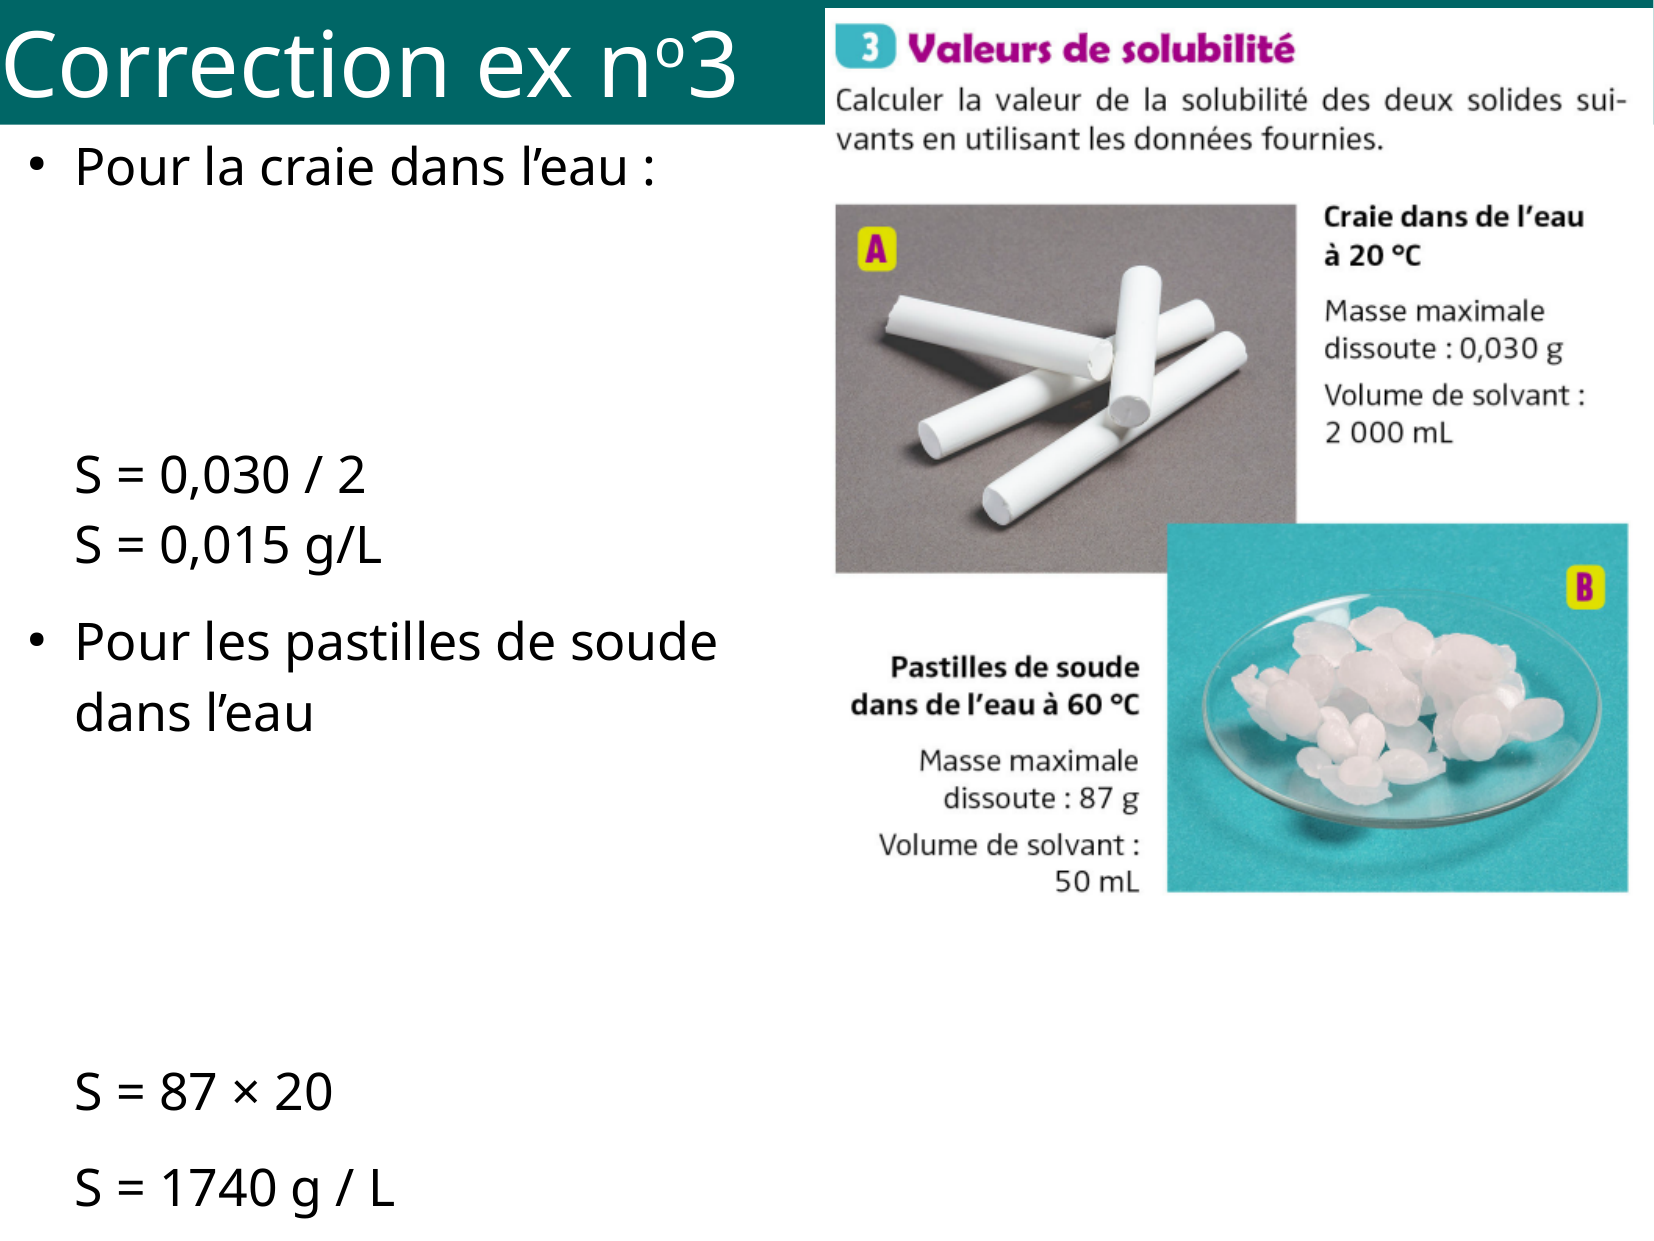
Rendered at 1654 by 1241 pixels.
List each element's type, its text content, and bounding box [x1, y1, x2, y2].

title Correction ex no3 [0, 4, 1654, 120]
list Pour la craie dans l’eau : S = 0,030 / 2 S = 0,015 g/L Pour les pastilles de soude dans l’eau S = 87 × 20 S = 1740 g / L [11, 129, 1642, 1229]
picture [825, 8, 1654, 910]
